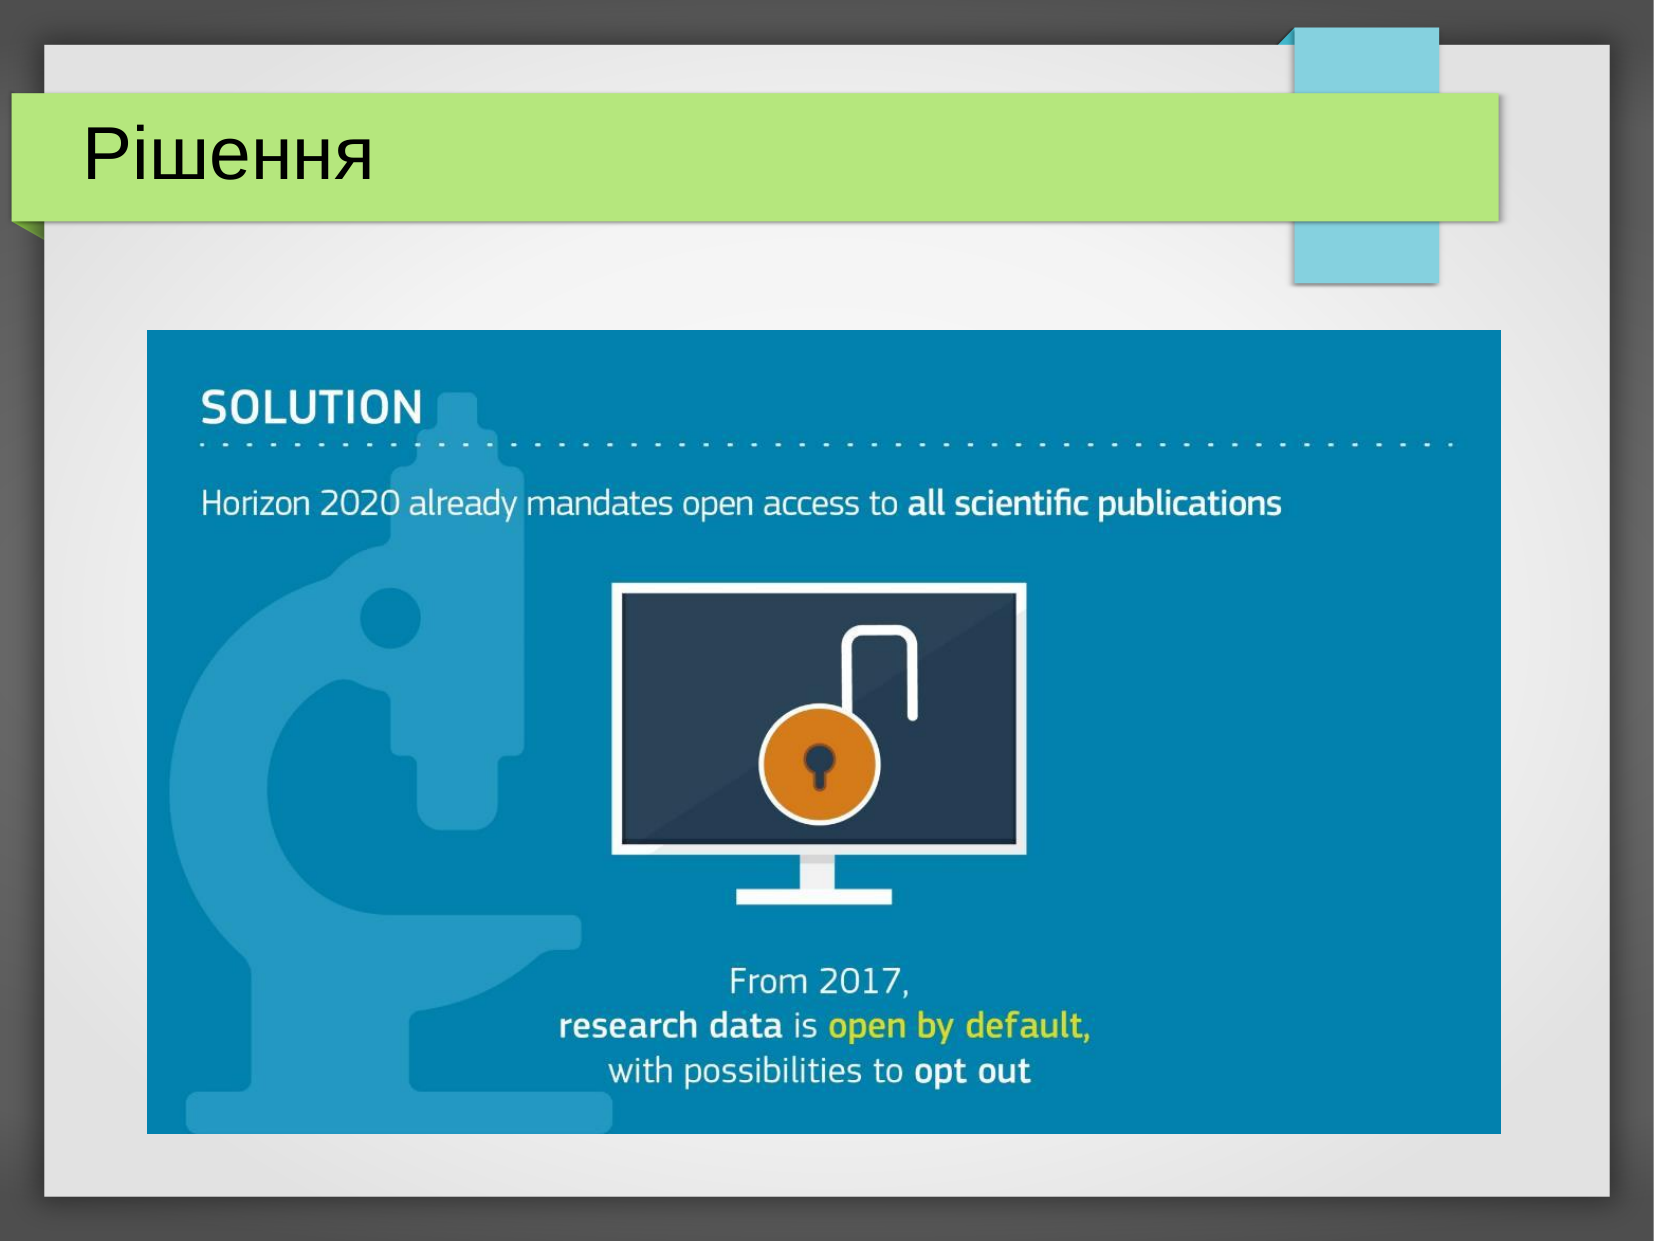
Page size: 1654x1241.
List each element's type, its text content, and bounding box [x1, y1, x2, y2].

title Рішення [82, 94, 1264, 213]
picture [0, 0, 1654, 1241]
